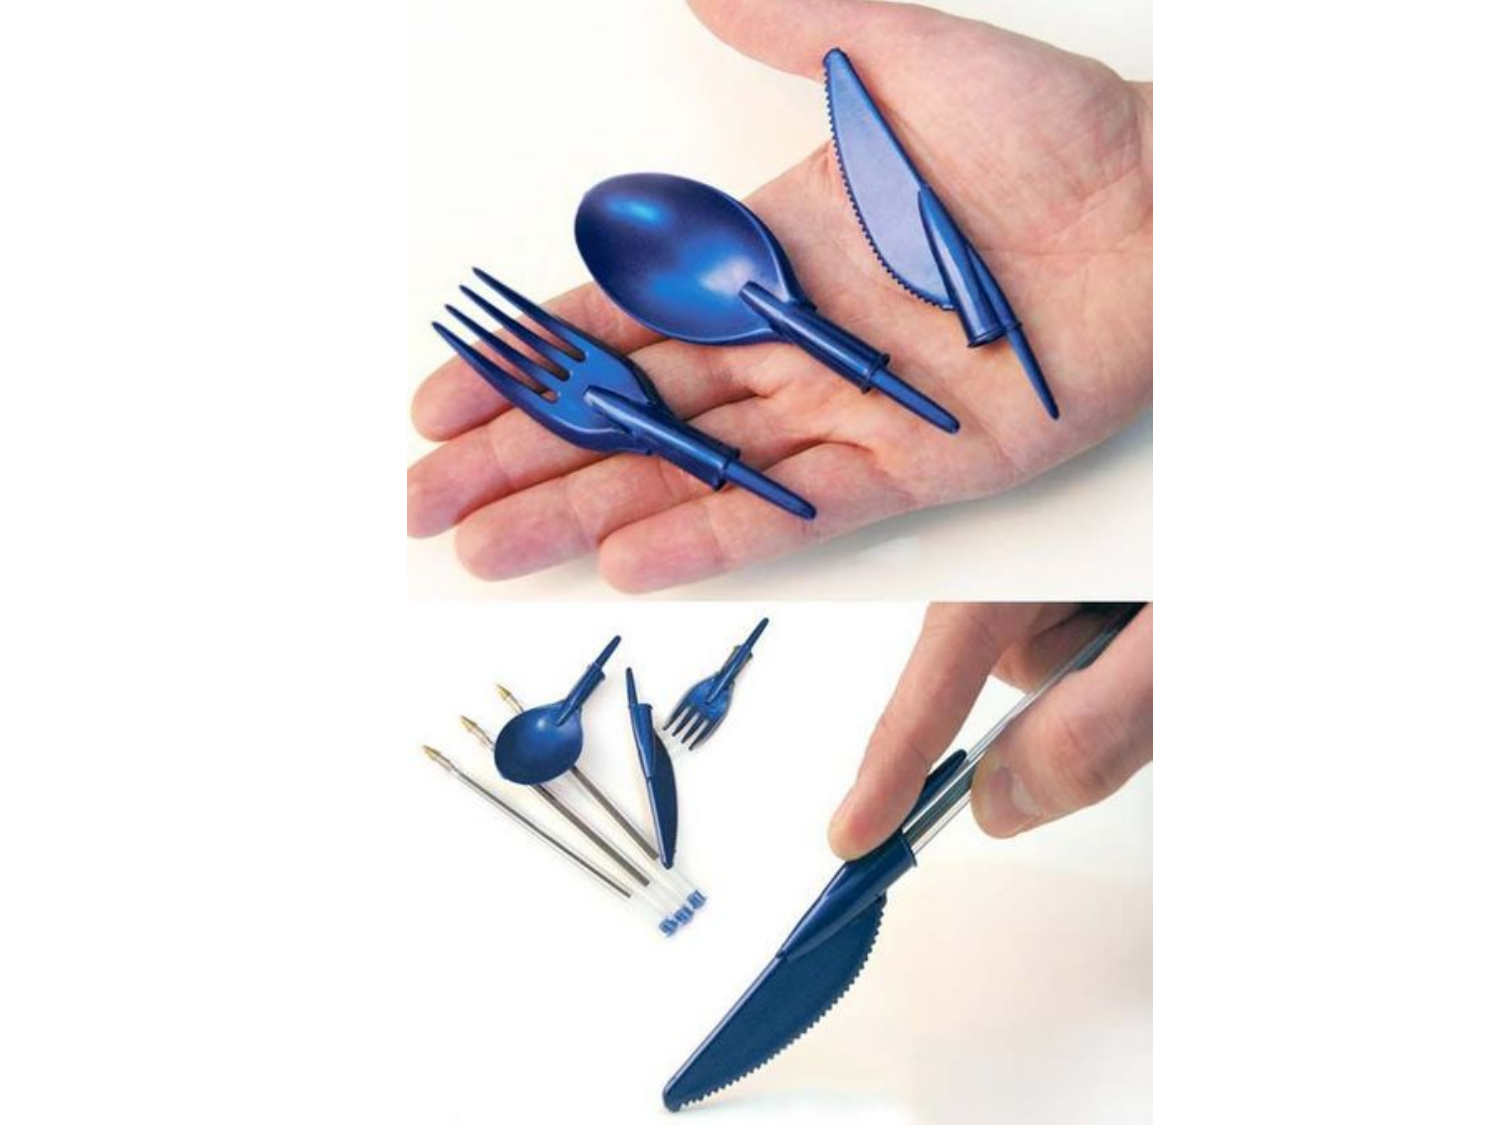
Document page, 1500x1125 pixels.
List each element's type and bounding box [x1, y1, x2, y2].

picture [407, 0, 1153, 1125]
